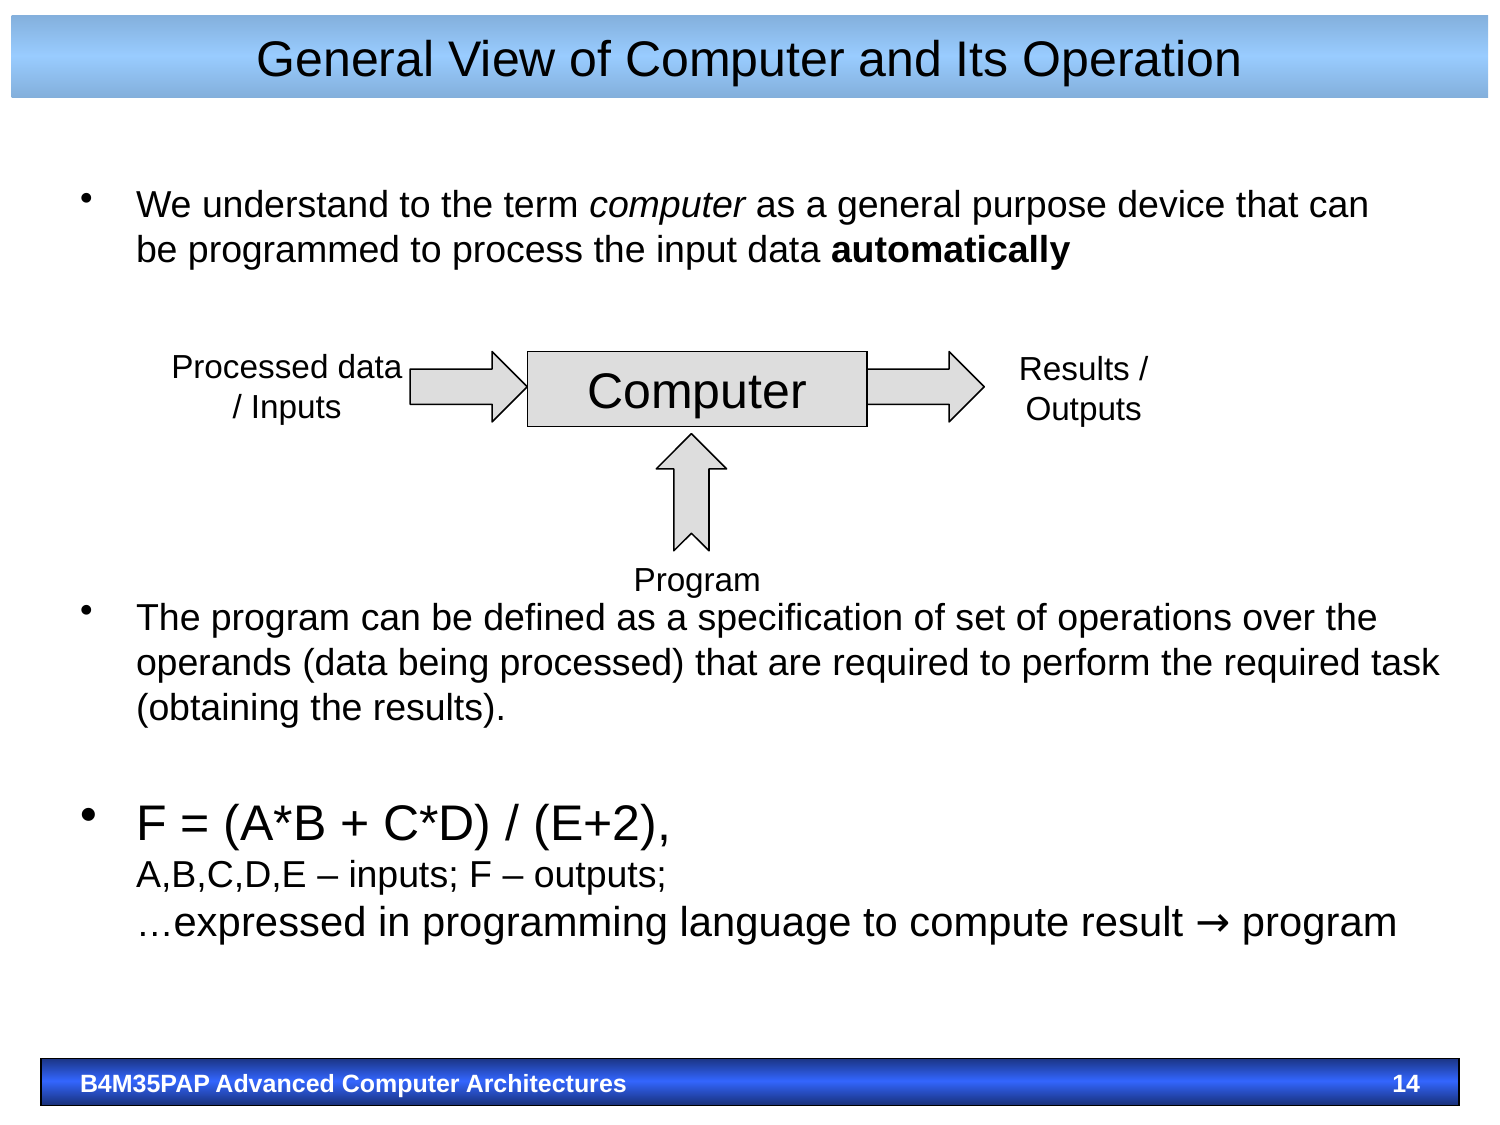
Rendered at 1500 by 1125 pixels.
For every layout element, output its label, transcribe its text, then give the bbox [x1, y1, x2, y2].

text_box [656, 433, 727, 550]
text_box Computer [527, 351, 868, 427]
text_box Processed data / Inputs [152, 337, 422, 433]
text_box [422, 351, 527, 422]
text_box Program [562, 550, 832, 606]
text_box [867, 369, 949, 405]
title General View of Computer and Its Operation [11, 15, 1489, 98]
text_box We understand to the term computer as a general purpose device that can be programmed to process the input data automatically The program can be defined as a specification of set of operations over the operands (data being processed) that are required to perform the required task (obtaining the results). F = (A*B + C*D) / (E+2), A,B,C,D,E – inputs; F – outputs; …expressed in programming language to compute result → program [64, 172, 1465, 1000]
text_box Results / Outputs [949, 339, 1219, 435]
